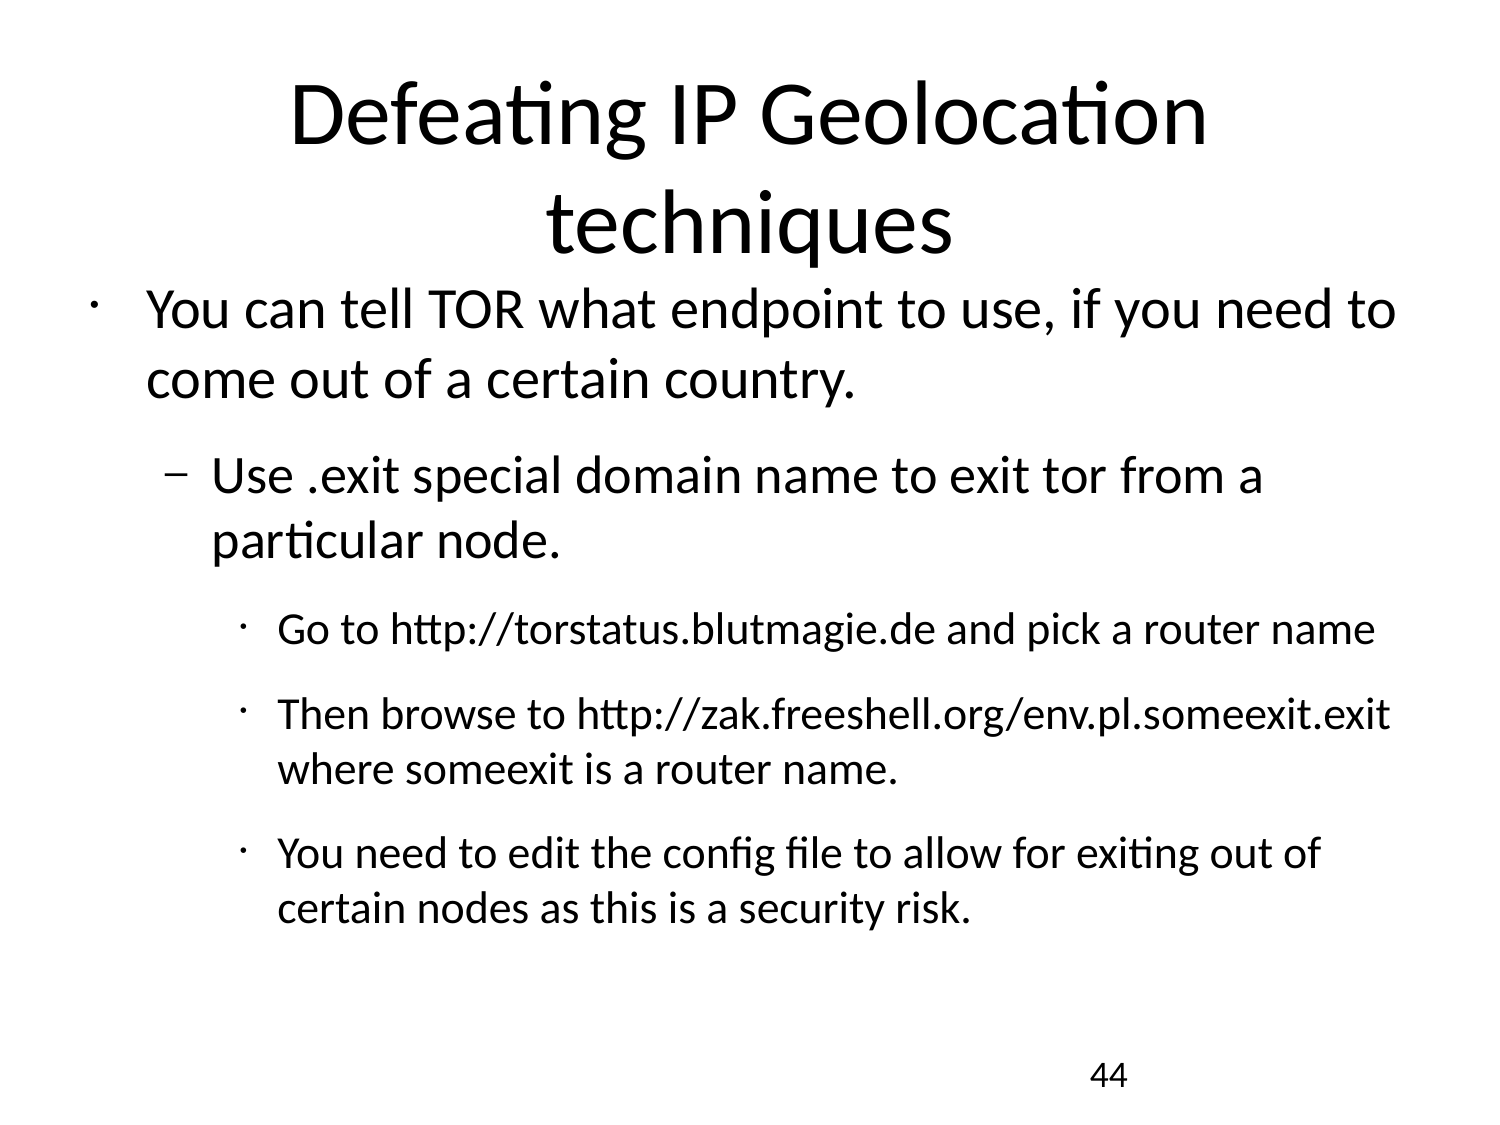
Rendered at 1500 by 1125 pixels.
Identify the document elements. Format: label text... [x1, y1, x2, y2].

title Defeating IP Geolocation techniques [75, 45, 1425, 233]
slide_number <number> [1074, 1042, 1425, 1103]
list You can tell TOR what endpoint to use, if you need to come out of a certain country. Use .exit special domain name to exit tor from a particular node. Go to http://torstatus.blutmagie.de and pick a router name Then browse to http://zak.freeshell.org/env.pl.someexit.exit where someexit is a router name. You need to edit the config file to allow for exiting out of certain nodes as this is a security risk. [75, 262, 1425, 1005]
